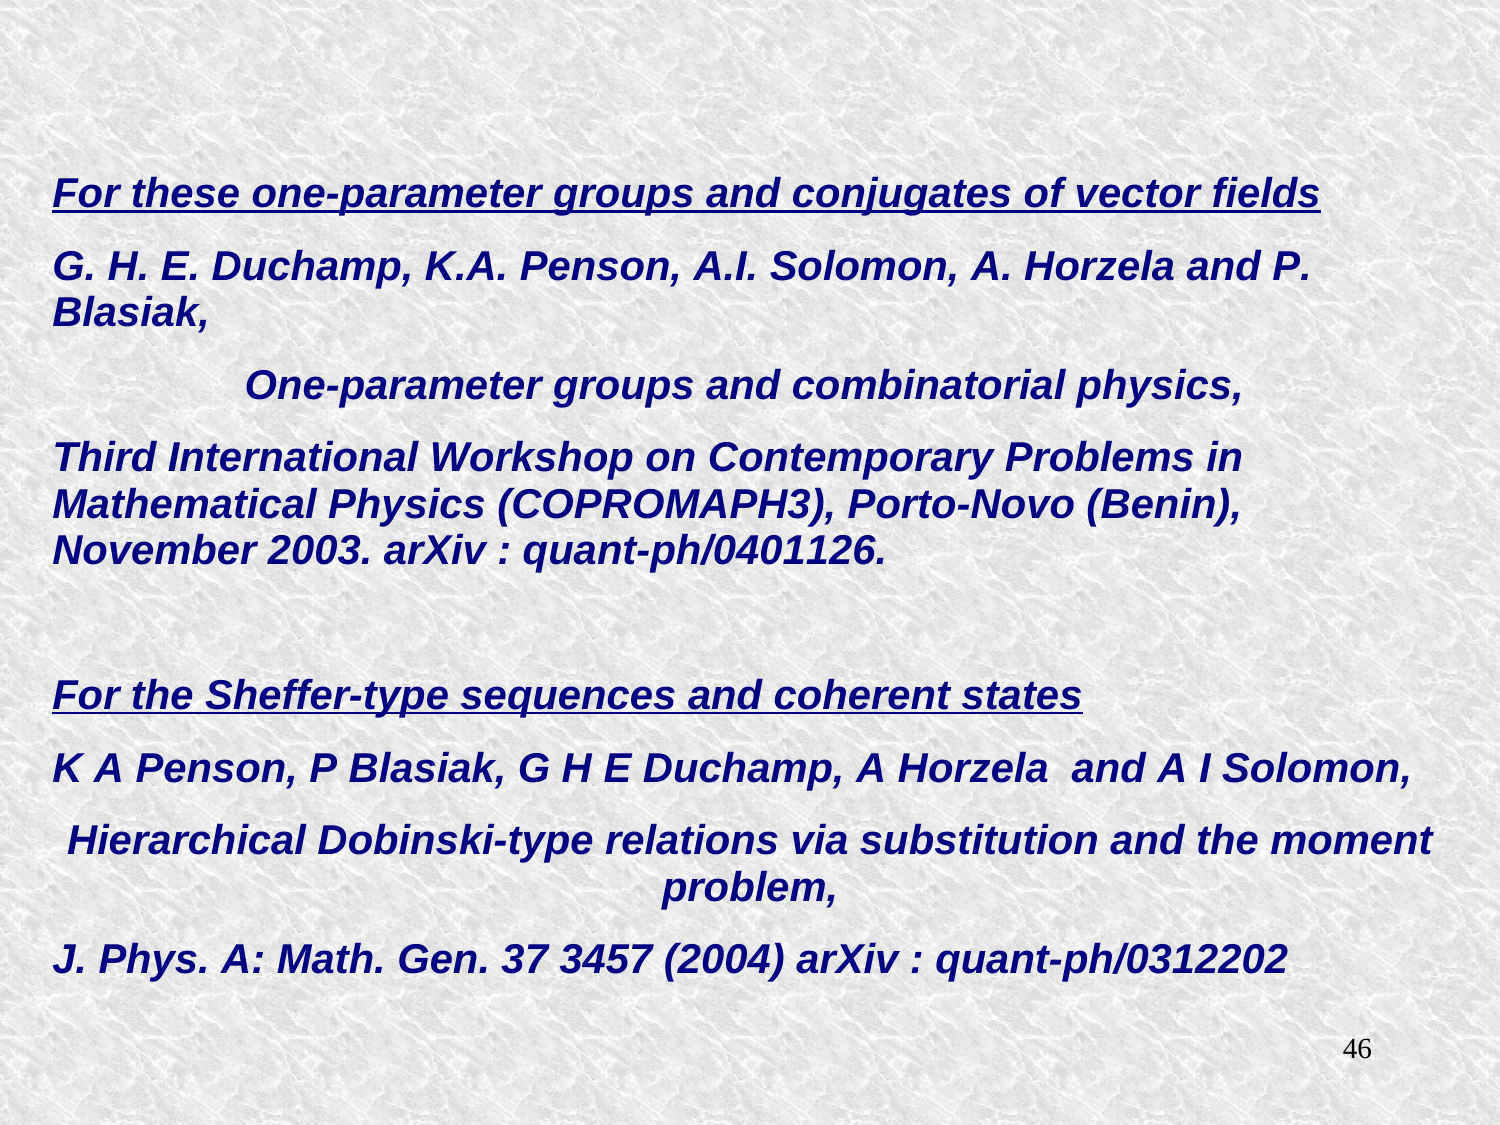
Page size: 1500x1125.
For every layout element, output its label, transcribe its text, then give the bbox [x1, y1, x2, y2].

picture [0, 0, 1500, 1125]
text_box For these one-parameter groups and conjugates of vector fields G. H. E. Duchamp, K.A. Penson, A.I. Solomon, A. Horzela and P. Blasiak, One-parameter groups and combinatorial physics, Third International Workshop on Contemporary Problems in Mathematical Physics (COPROMAPH3), Porto-Novo (Benin), November 2003. arXiv : quant-ph/0401126. For the Sheffer-type sequences and coherent states K A Penson, P Blasiak, G H E Duchamp, A Horzela and A I Solomon, Hierarchical Dobinski-type relations via substitution and the moment problem, J. Phys. A: Math. Gen. 37 3457 (2004) arXiv : quant-ph/0312202 [37, 162, 1463, 991]
